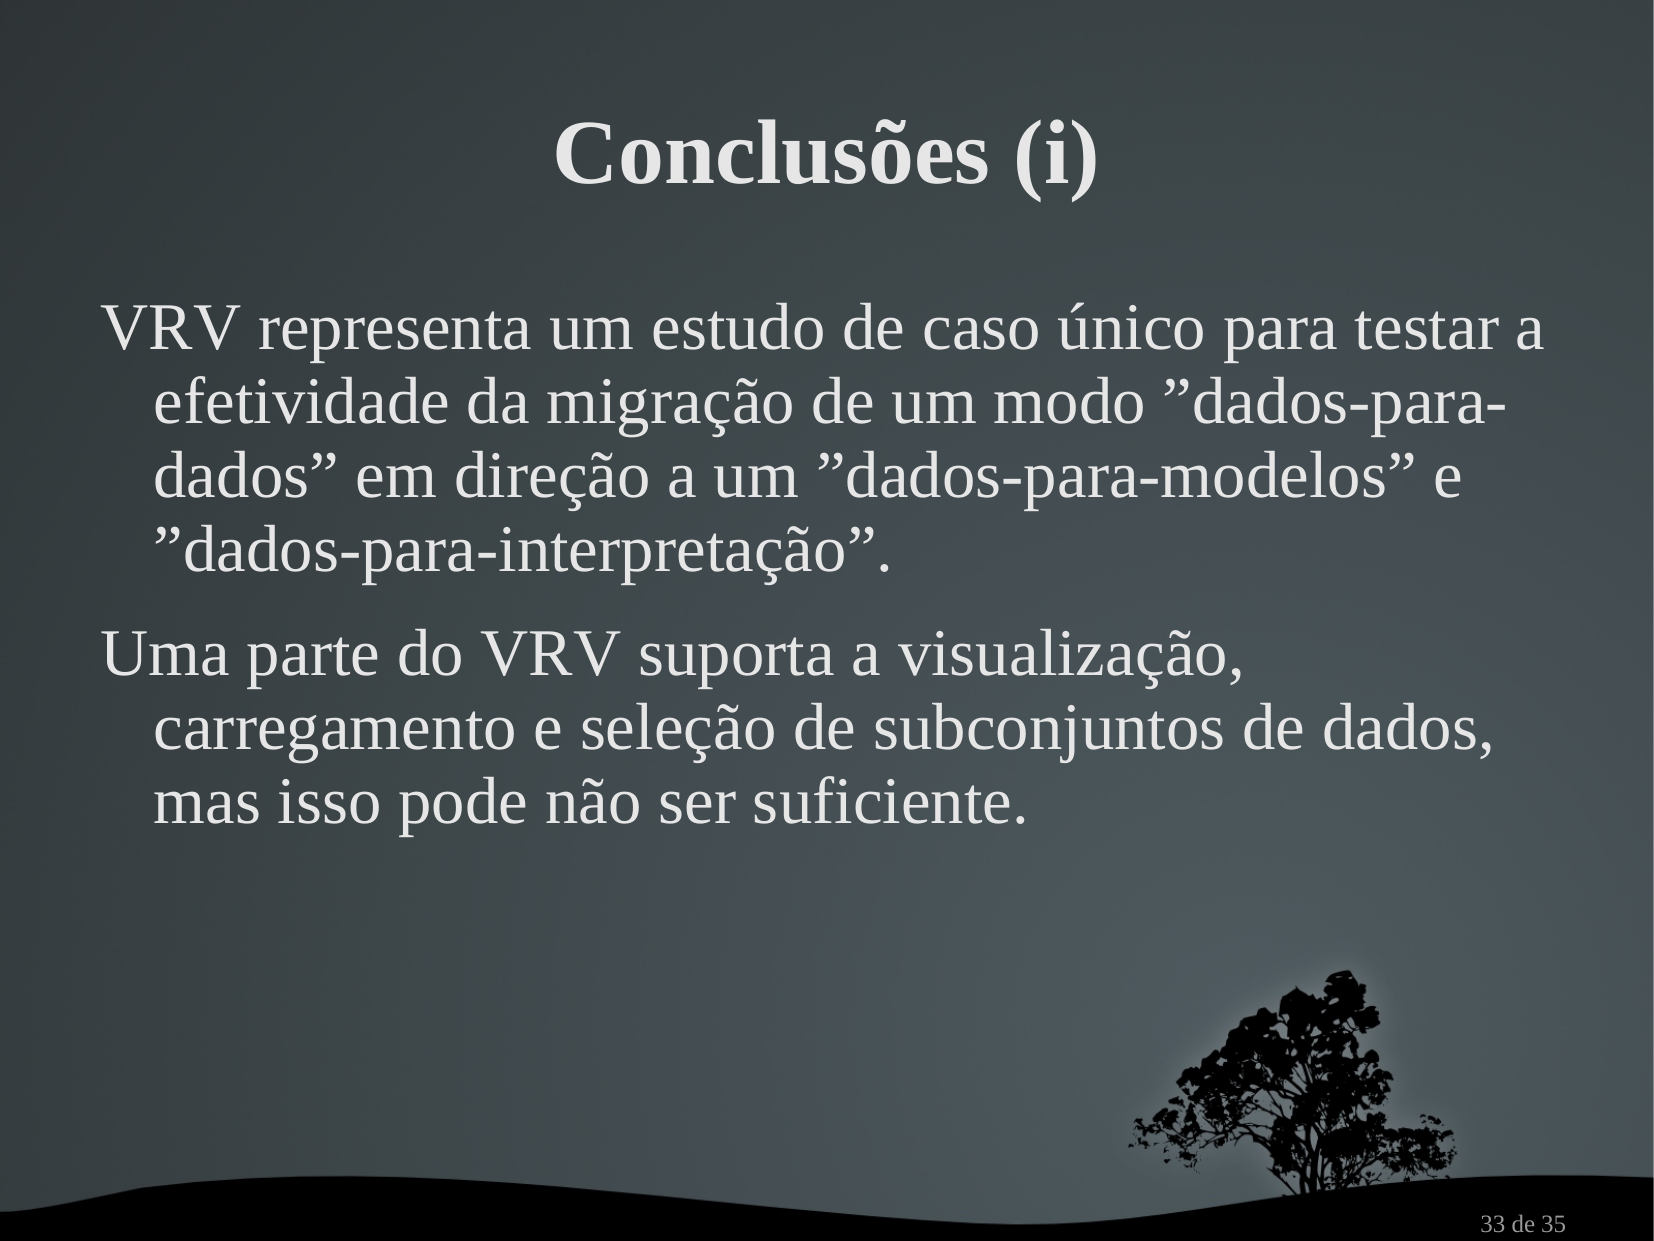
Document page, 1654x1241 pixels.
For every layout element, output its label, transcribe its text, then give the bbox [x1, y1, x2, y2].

title Conclusões (i) [82, 56, 1571, 250]
picture [0, 0, 1654, 1241]
list VRV representa um estudo de caso único para testar a efetividade da migração de um modo ”dados-para-dados” em direção a um ”dados-para-modelos” e ”dados-para-interpretação”. Uma parte do VRV suporta a visualização, carregamento e seleção de subconjuntos de dados, mas isso pode não ser suficiente. [82, 290, 1571, 1094]
